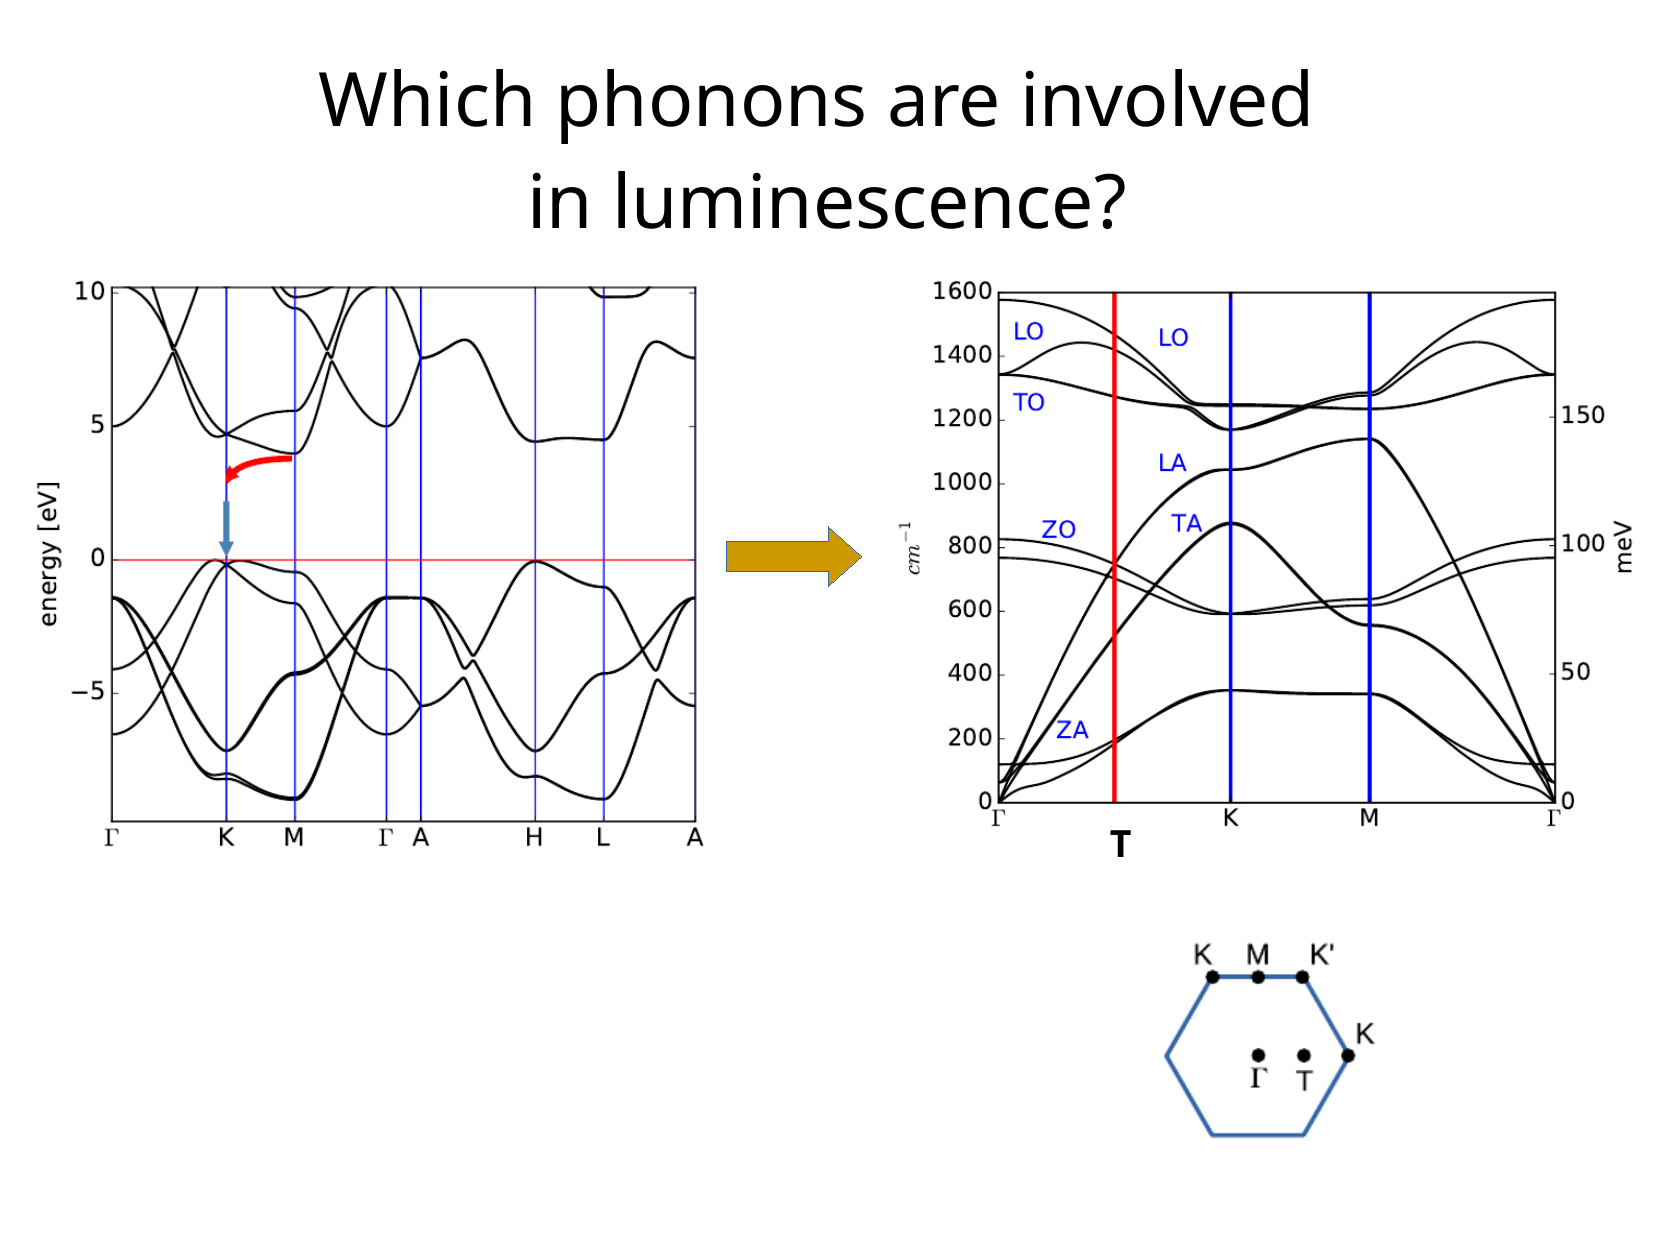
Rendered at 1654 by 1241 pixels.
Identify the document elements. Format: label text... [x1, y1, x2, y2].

text_box T [1095, 810, 1140, 871]
picture [0, 246, 738, 886]
title Which phonons are involved in luminescence? [82, 55, 1571, 241]
text_box [726, 526, 862, 587]
picture [1140, 929, 1398, 1157]
picture [885, 254, 1648, 856]
